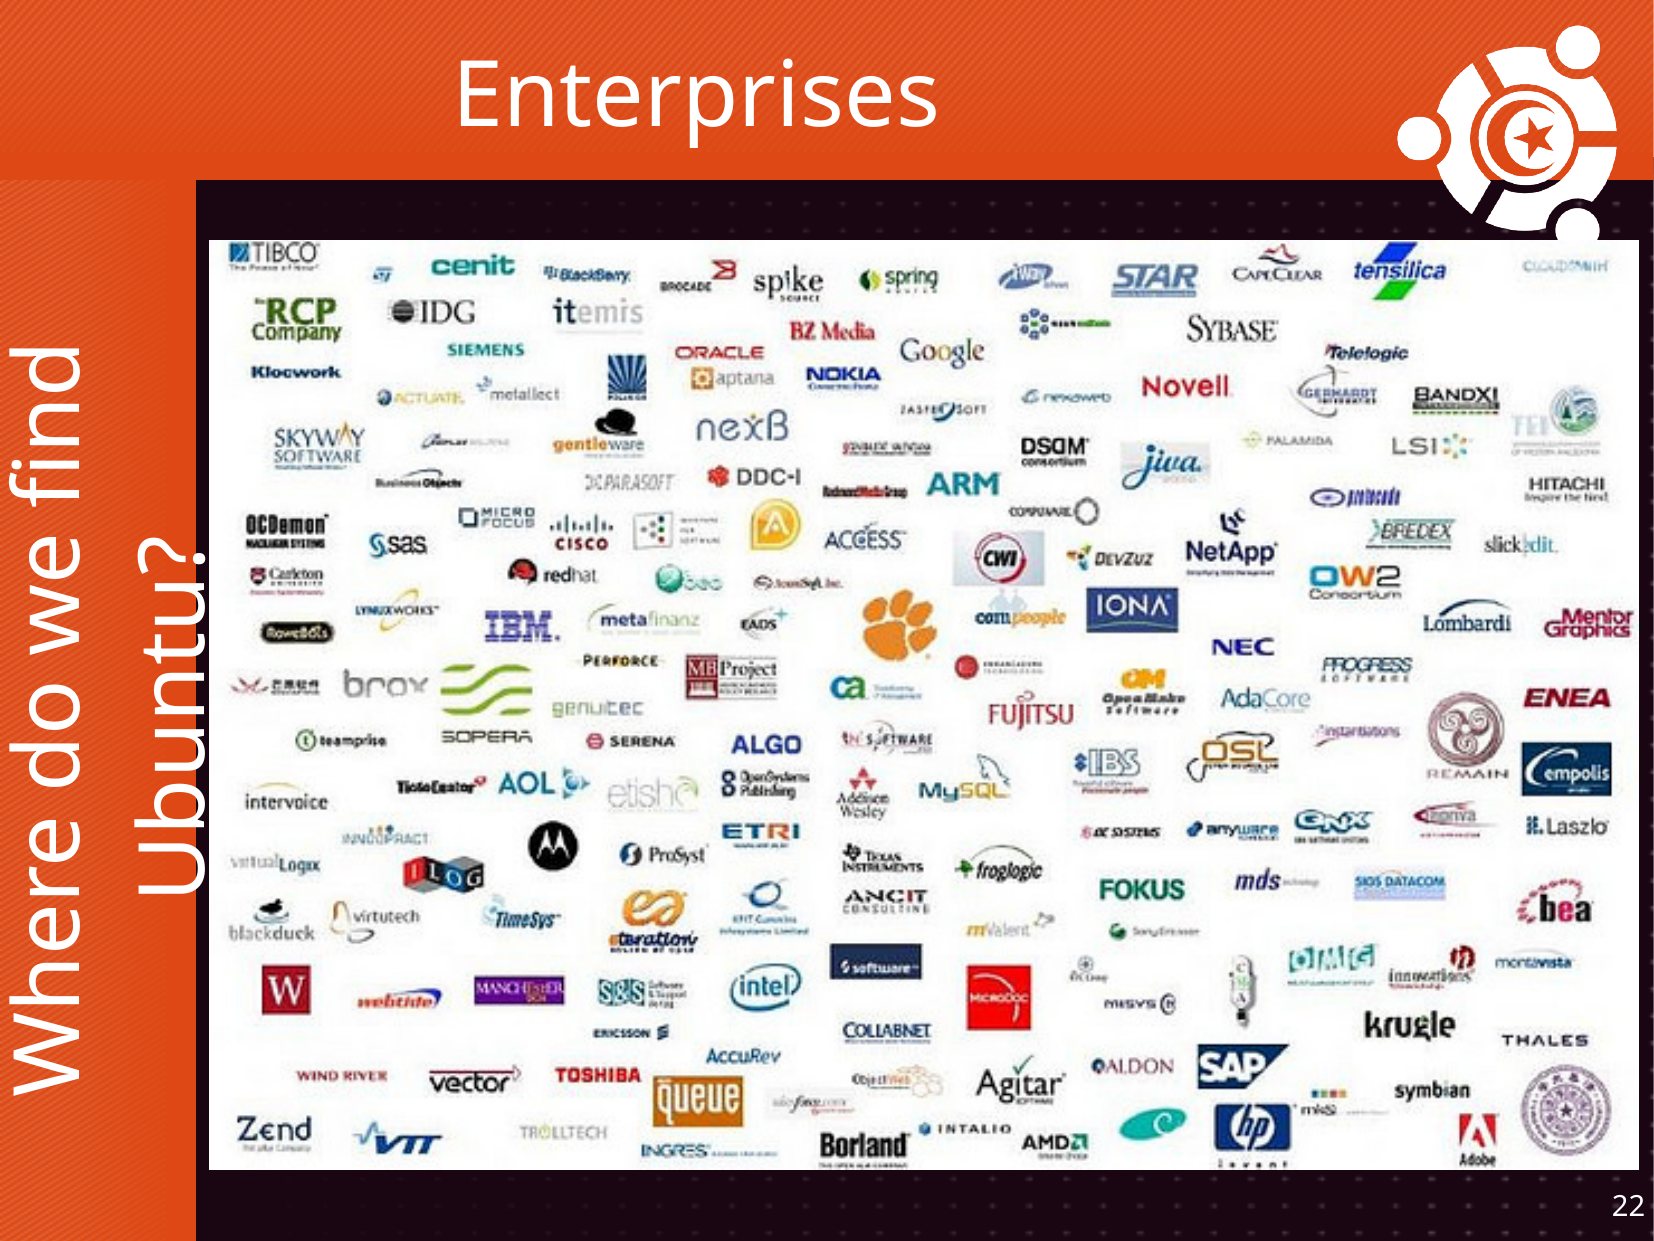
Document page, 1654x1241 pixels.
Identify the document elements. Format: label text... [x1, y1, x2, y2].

picture [0, 0, 1654, 1241]
title Where do we find Ubuntu? [3, 210, 210, 1229]
title Enterprises [0, 2, 1394, 181]
